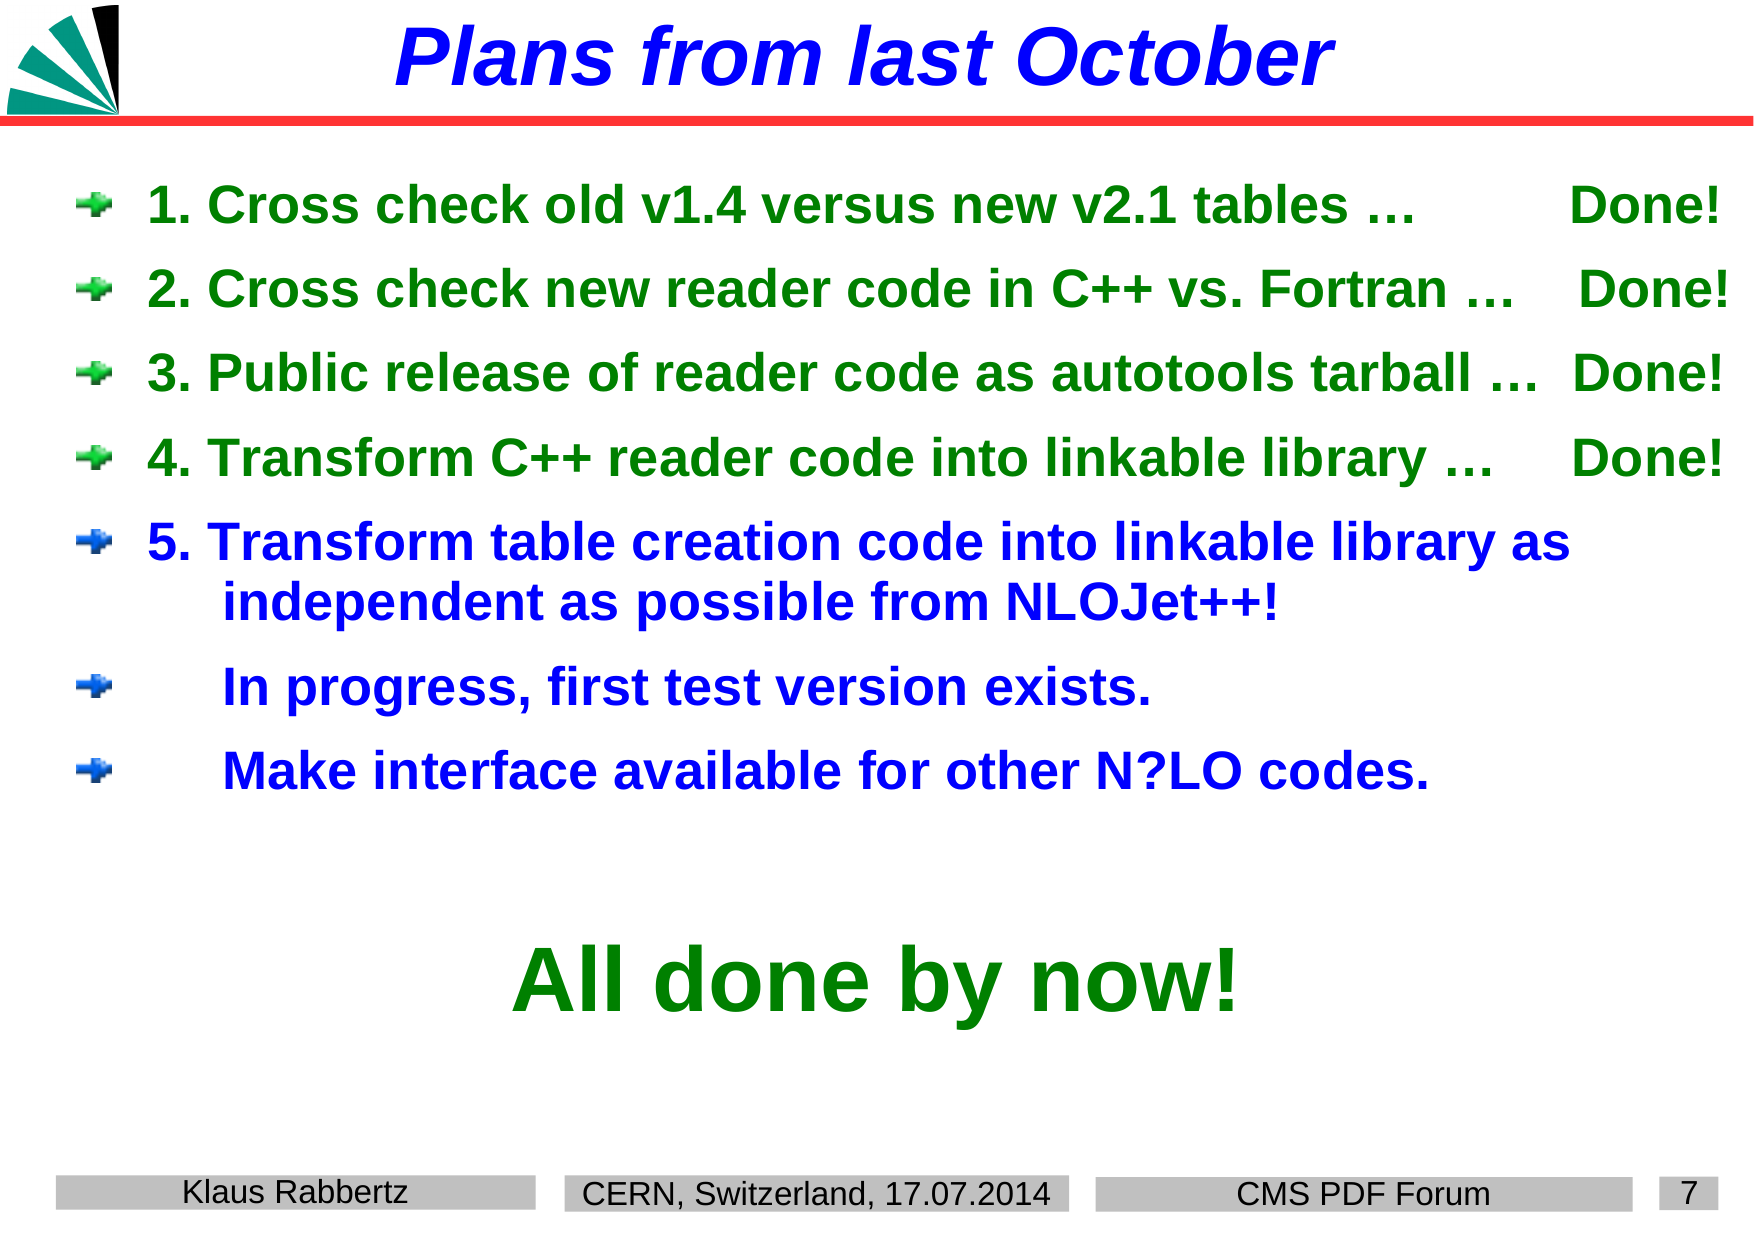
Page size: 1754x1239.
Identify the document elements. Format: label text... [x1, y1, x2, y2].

text_box All done by now! [498, 922, 1242, 1051]
list 1. Cross check old v1.4 versus new v2.1 tables … Done! 2. Cross check new reader code in C++ vs. Fortran … Done! 3. Public release of reader code as autotools tarball … Done! 4. Transform C++ reader code into linkable library … Done! 5. Transform table creation code into linkable library as independent as possible from NLOJet++! In progress, first test version exists. Make interface available for other N?LO codes. [17, 174, 1741, 856]
title Plans from last October [123, 0, 1606, 114]
picture [7, 5, 119, 116]
